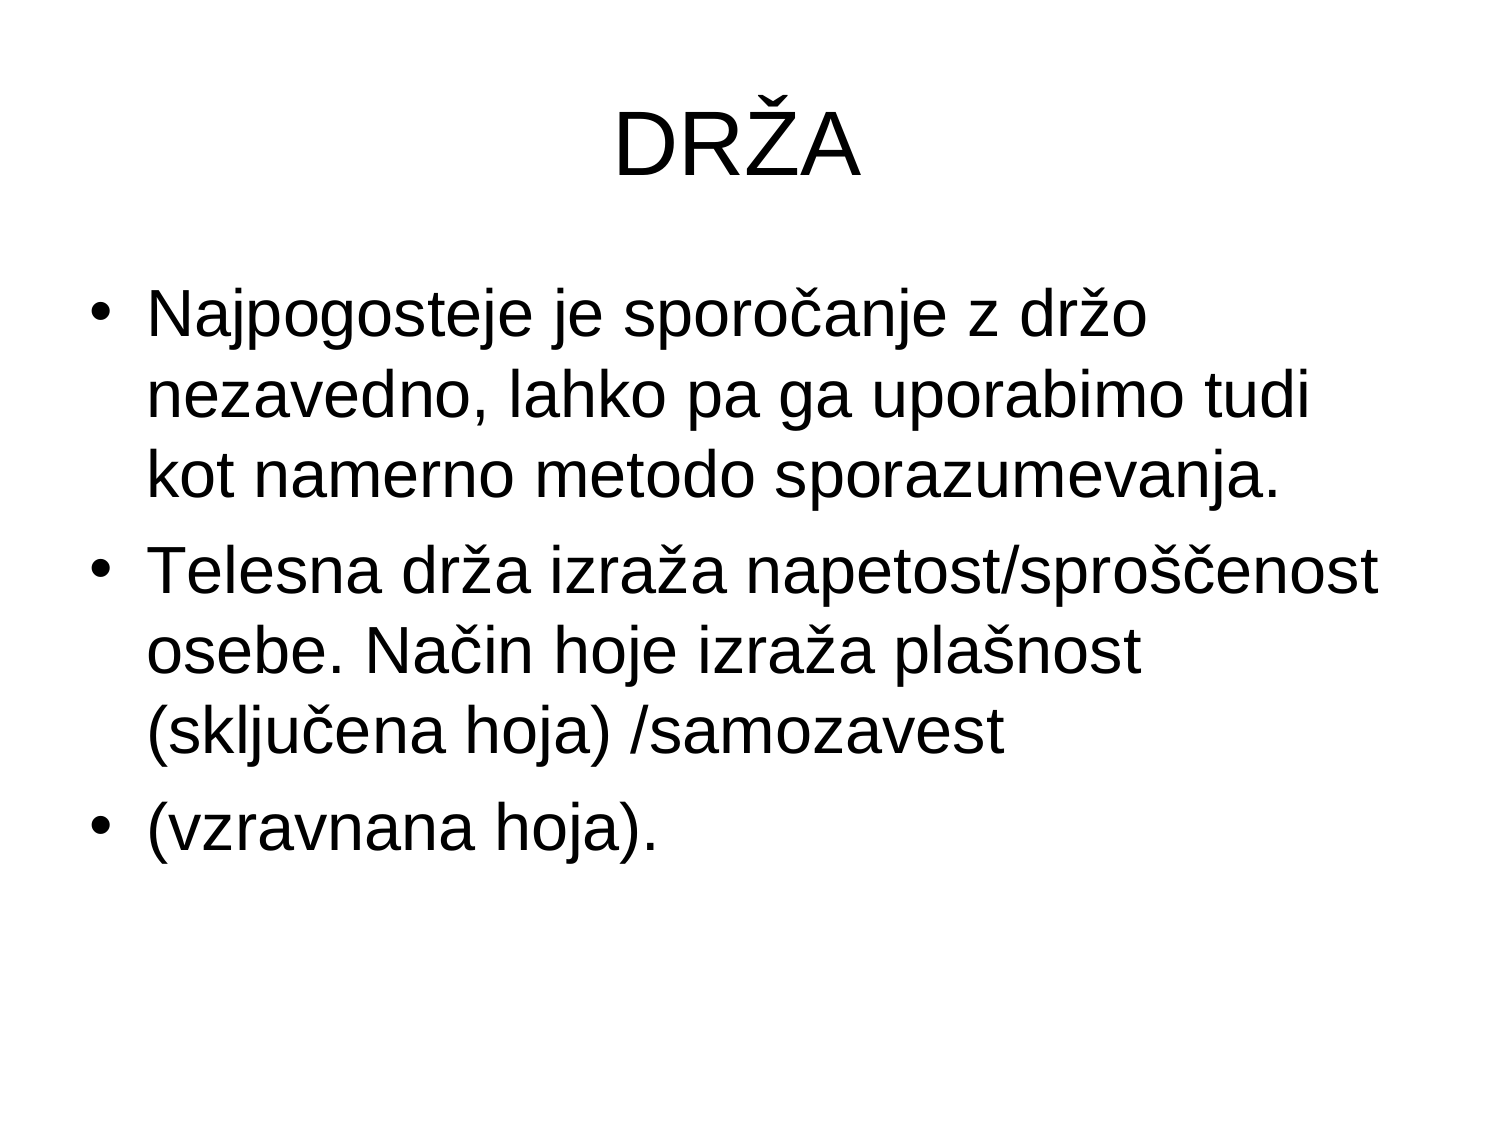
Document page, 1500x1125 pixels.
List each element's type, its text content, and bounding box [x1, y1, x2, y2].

title DRŽA [75, 45, 1426, 233]
list Najpogosteje je sporočanje z držo nezavedno, lahko pa ga uporabimo tudi kot namerno metodo sporazumevanja. Telesna drža izraža napetost/sproščenost osebe. Način hoje izraža plašnost (sključena hoja) /samozavest (vzravnana hoja). [75, 262, 1426, 1006]
